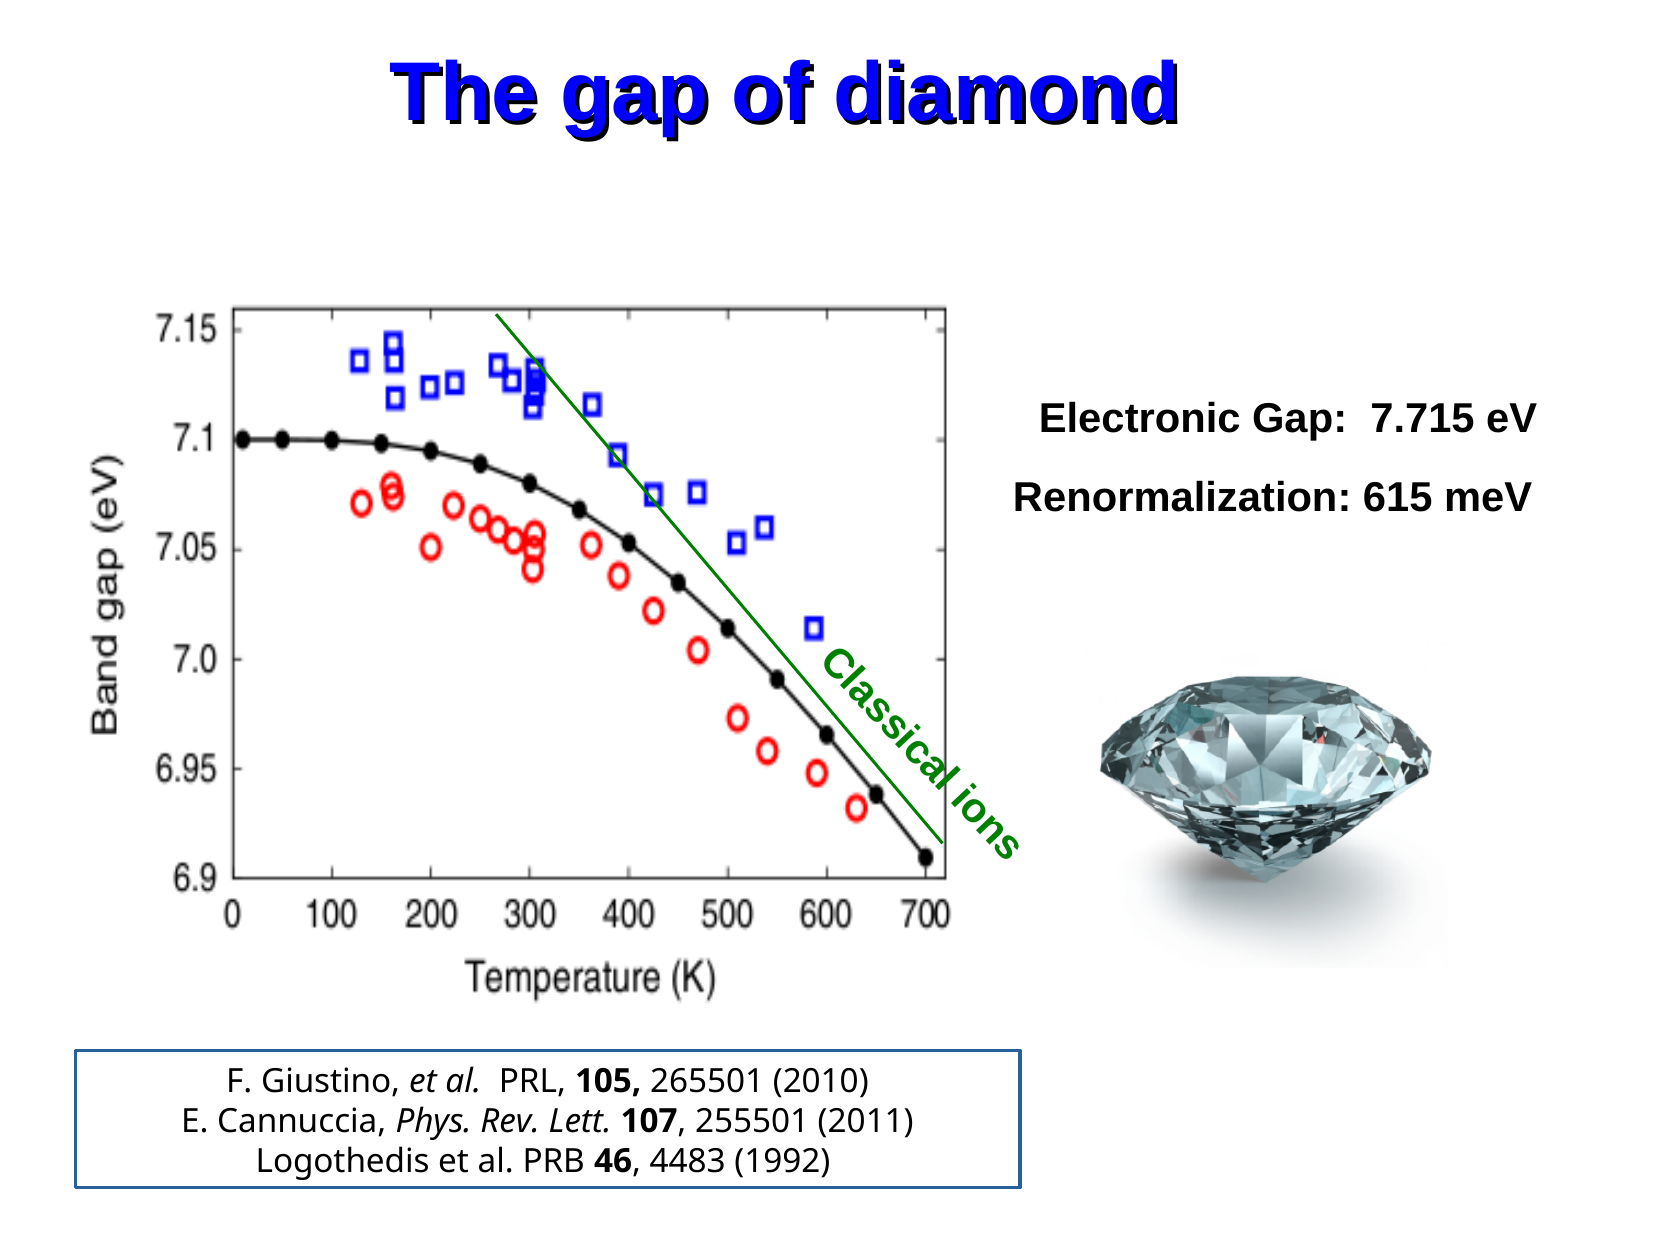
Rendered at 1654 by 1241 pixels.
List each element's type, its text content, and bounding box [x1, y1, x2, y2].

picture [25, 264, 993, 1015]
text_box The gap of diamond [375, 30, 1318, 147]
text_box Classical ions [795, 618, 1055, 889]
picture [1075, 642, 1473, 968]
text_box F. Giustino, et al. PRL, 105, 265501 (2010) E. Cannuccia, Phys. Rev. Lett. 107, 255501 (2011) Logothedis et al. PRB 46, 4483 (1992) [75, 1050, 1021, 1188]
text_box Renormalization: 615 meV [998, 462, 1610, 561]
text_box Electronic Gap: 7.715 eV [1024, 383, 1654, 482]
